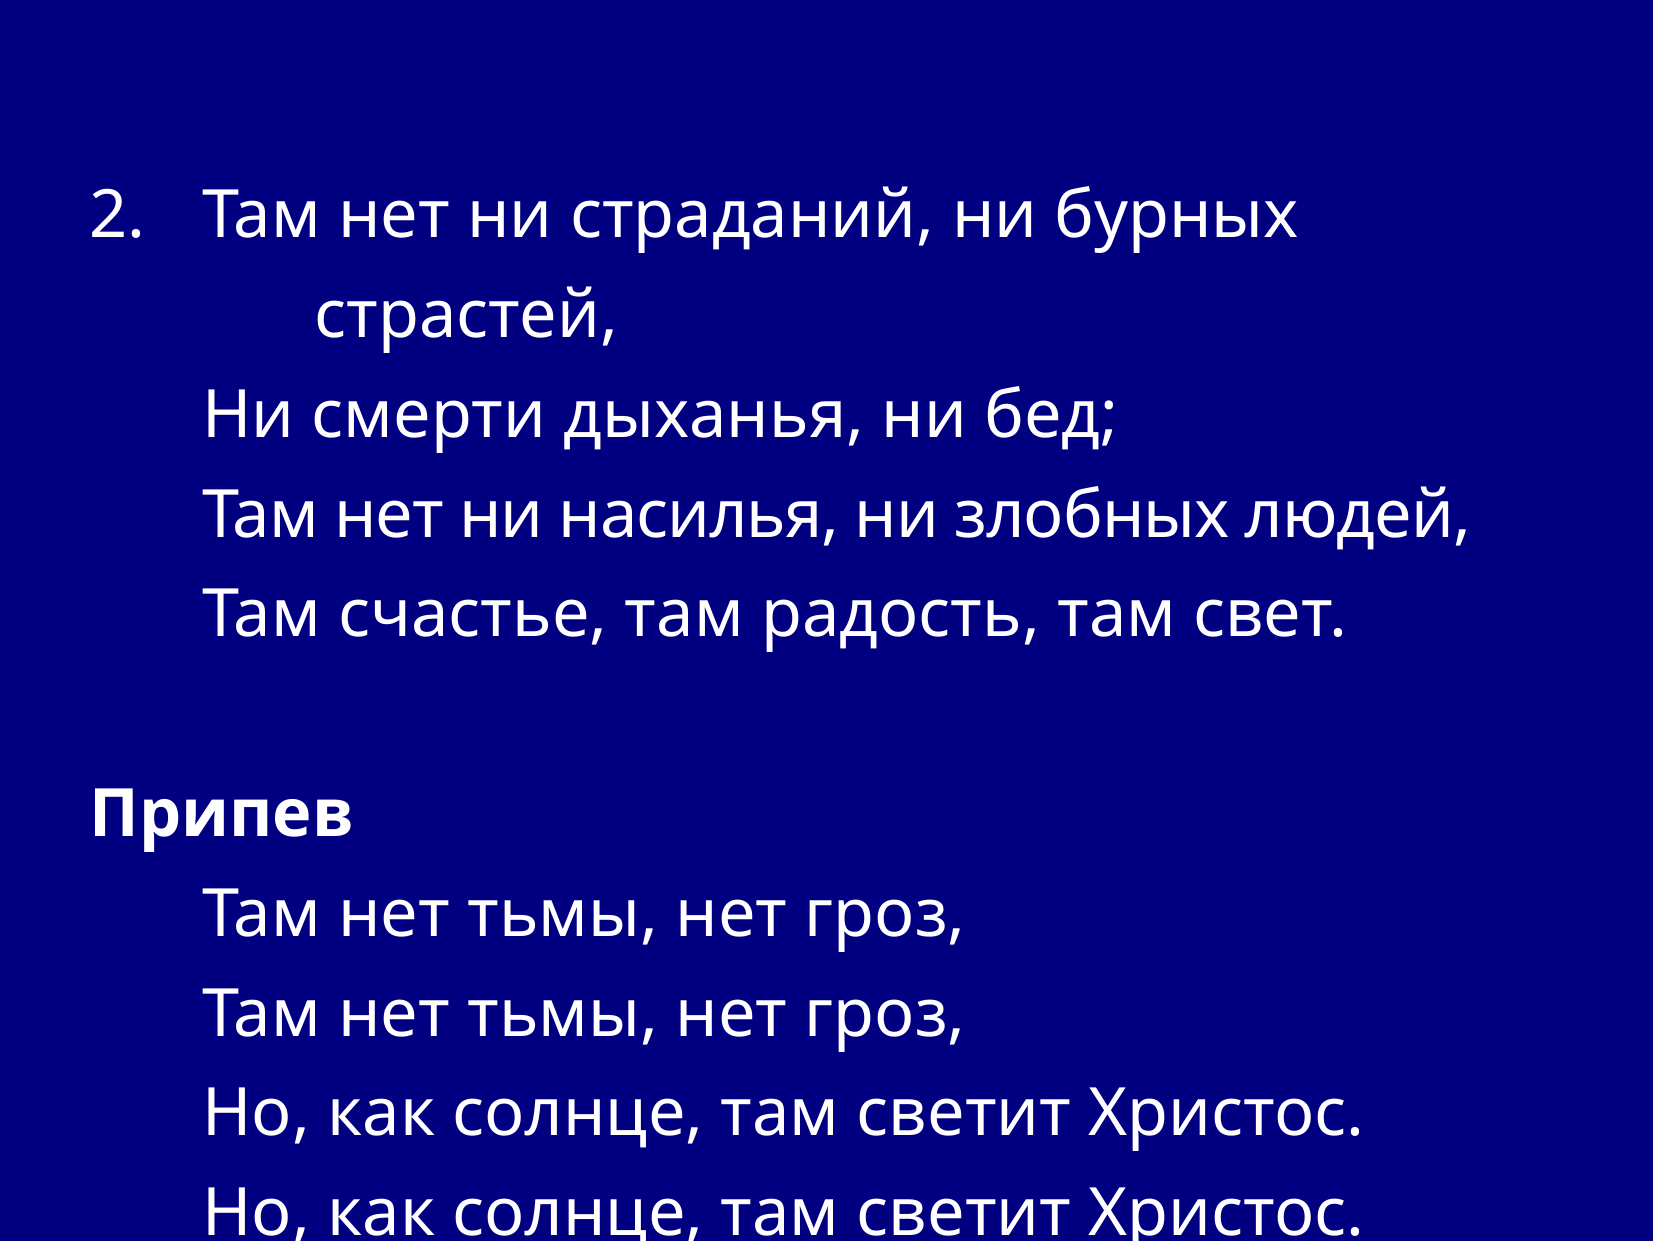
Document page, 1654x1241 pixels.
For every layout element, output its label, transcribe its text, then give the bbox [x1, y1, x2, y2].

text_box 2. Там нет ни страданий, ни бурных страстей, Ни смерти дыханья, ни бед; Там нет ни насилья, ни злобных людей, Там счастье, там радость, там свет. Припев Там нет тьмы, нет гроз, Там нет тьмы, нет гроз, Но, как солнце, там светит Христос. Но, как солнце, там светит Христос. [75, 150, 1653, 1163]
